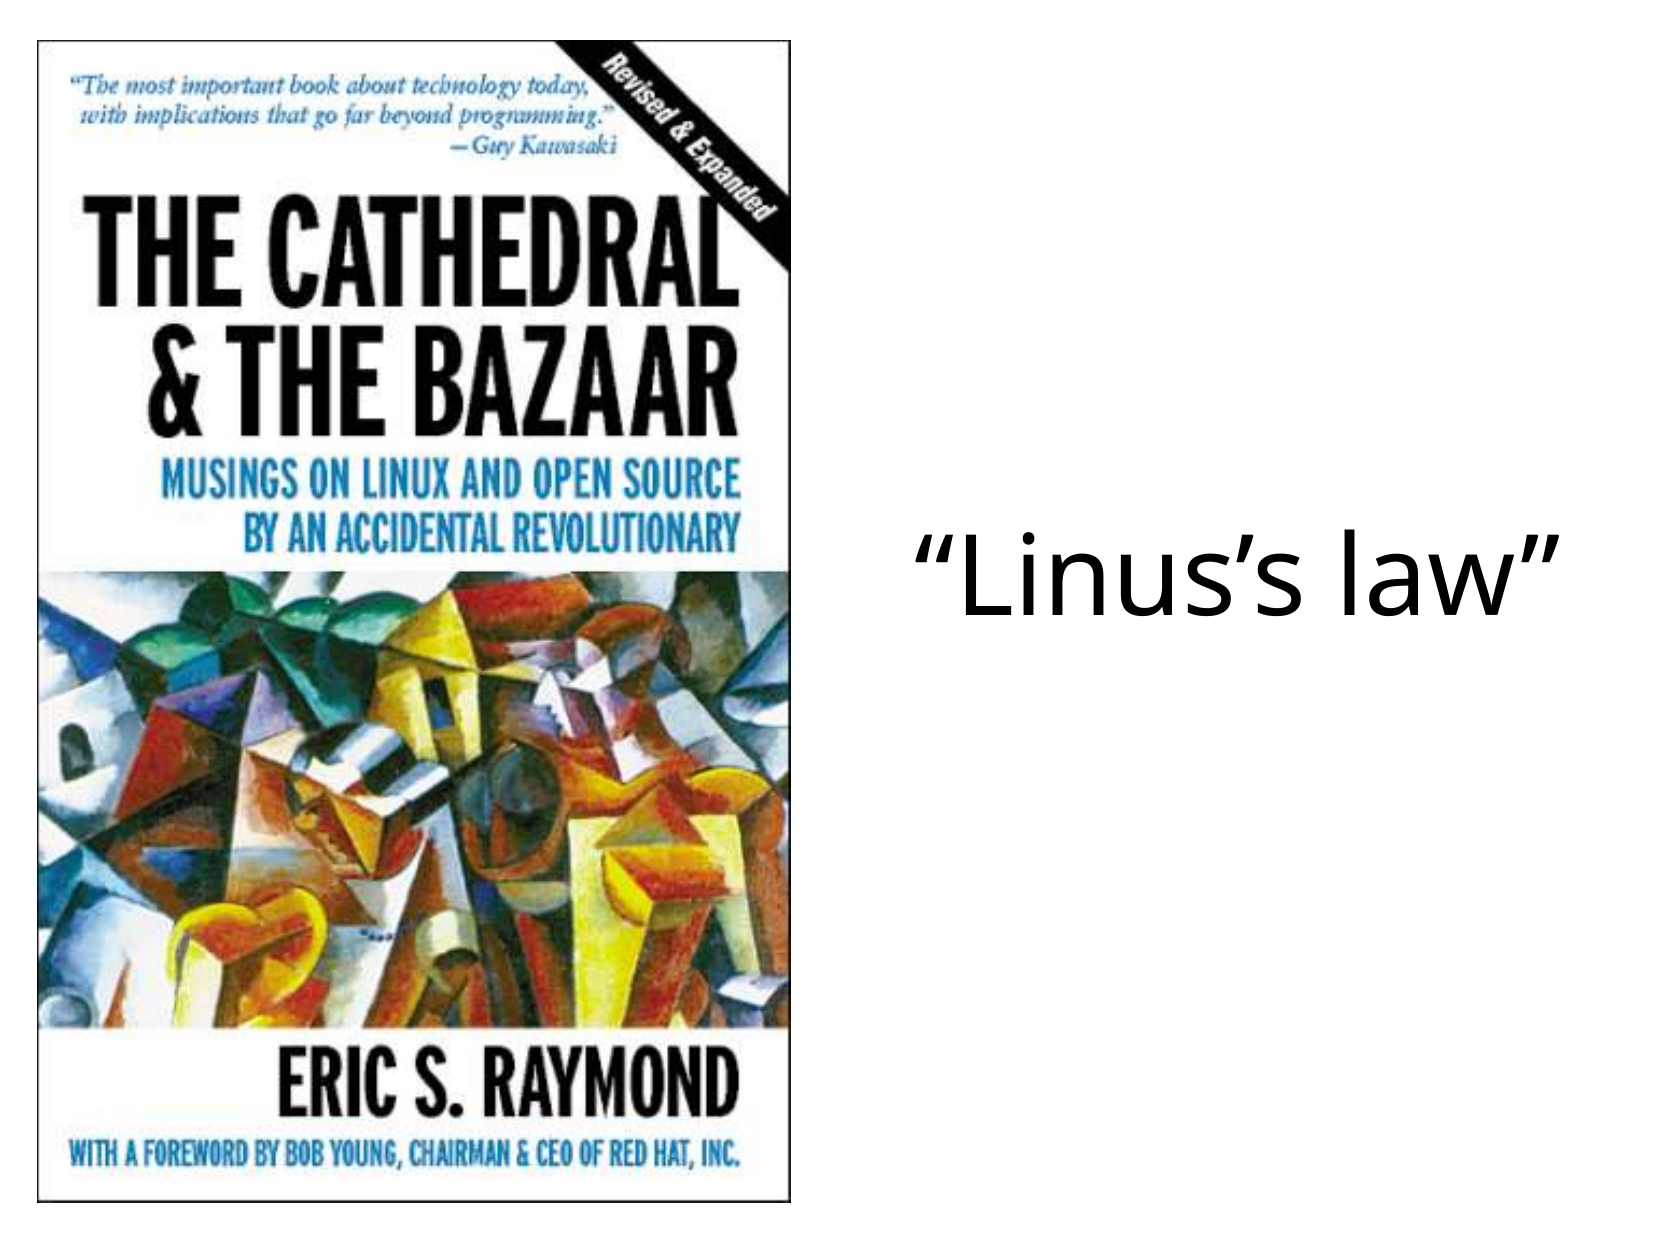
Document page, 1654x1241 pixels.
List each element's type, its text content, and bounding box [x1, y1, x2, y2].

picture [37, 40, 791, 1203]
text_box “Linus’s law” [900, 487, 1651, 639]
